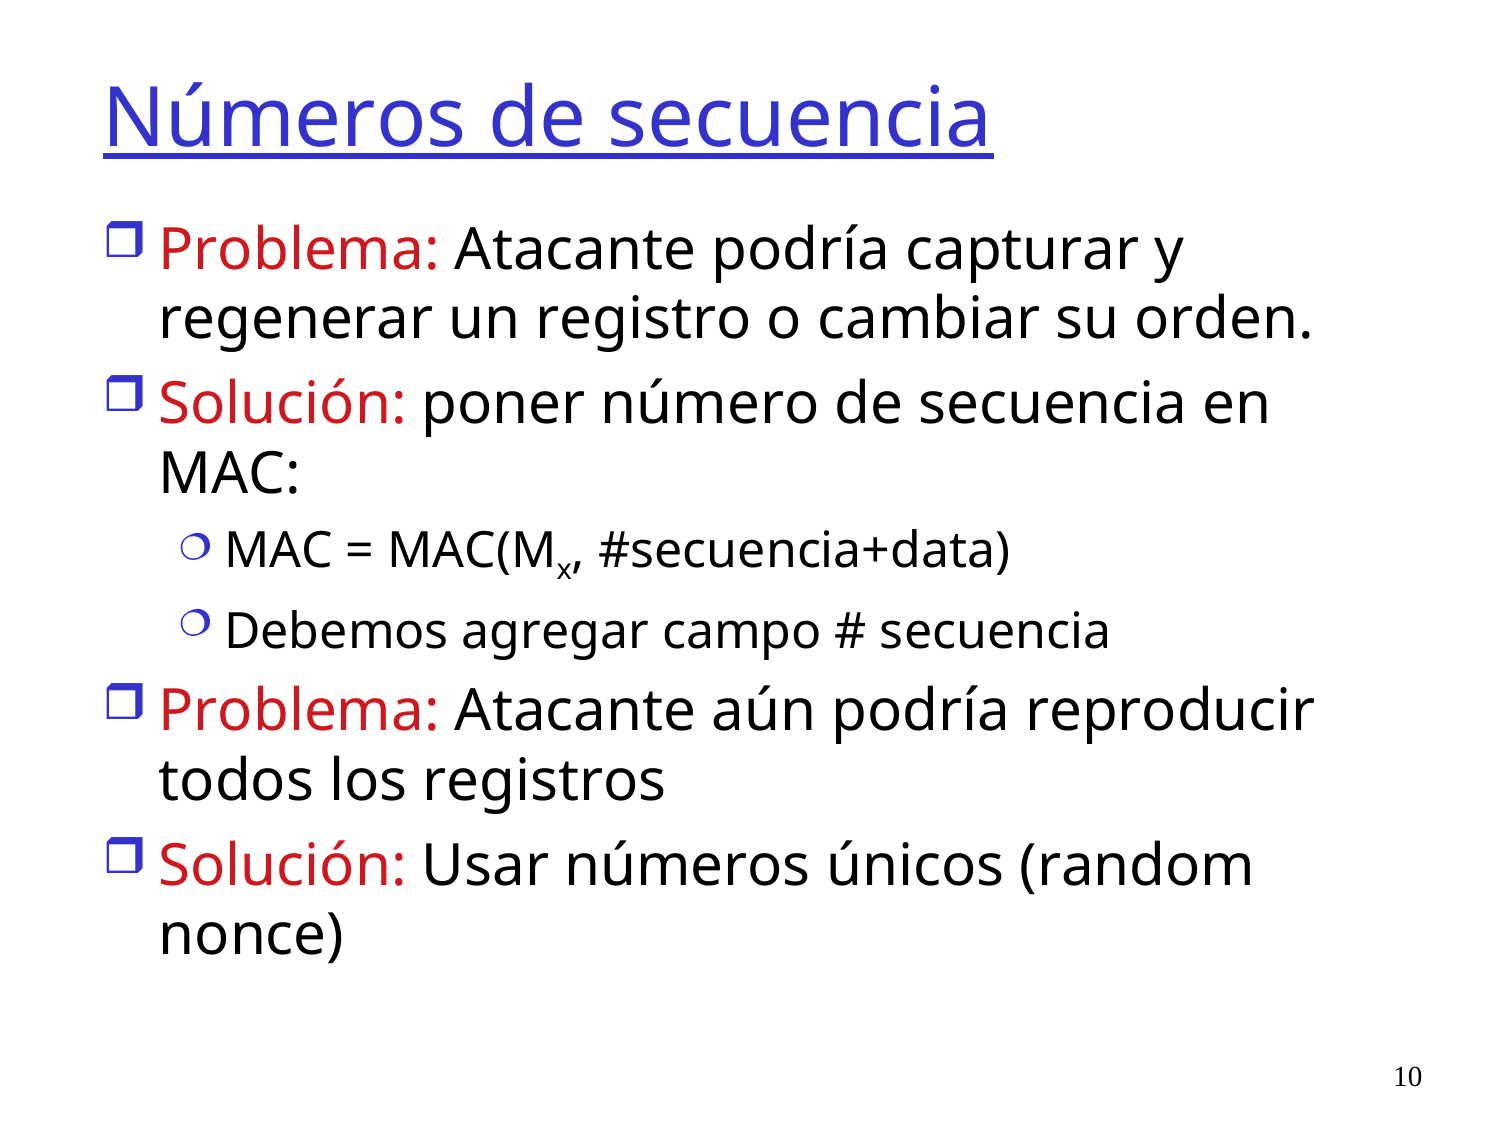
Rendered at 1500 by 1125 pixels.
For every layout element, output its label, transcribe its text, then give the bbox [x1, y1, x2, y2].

text_box <number> [1362, 1050, 1438, 1125]
list Problema: Atacante podría capturar y regenerar un registro o cambiar su orden. Solución: poner número de secuencia en MAC: MAC = MAC(Mx, #secuencia+data) Debemos agregar campo # secuencia Problema: Atacante aún podría reproducir todos los registros Solución: Usar números únicos (random nonce) [87, 203, 1442, 1039]
title Números de secuencia [87, 19, 1363, 203]
